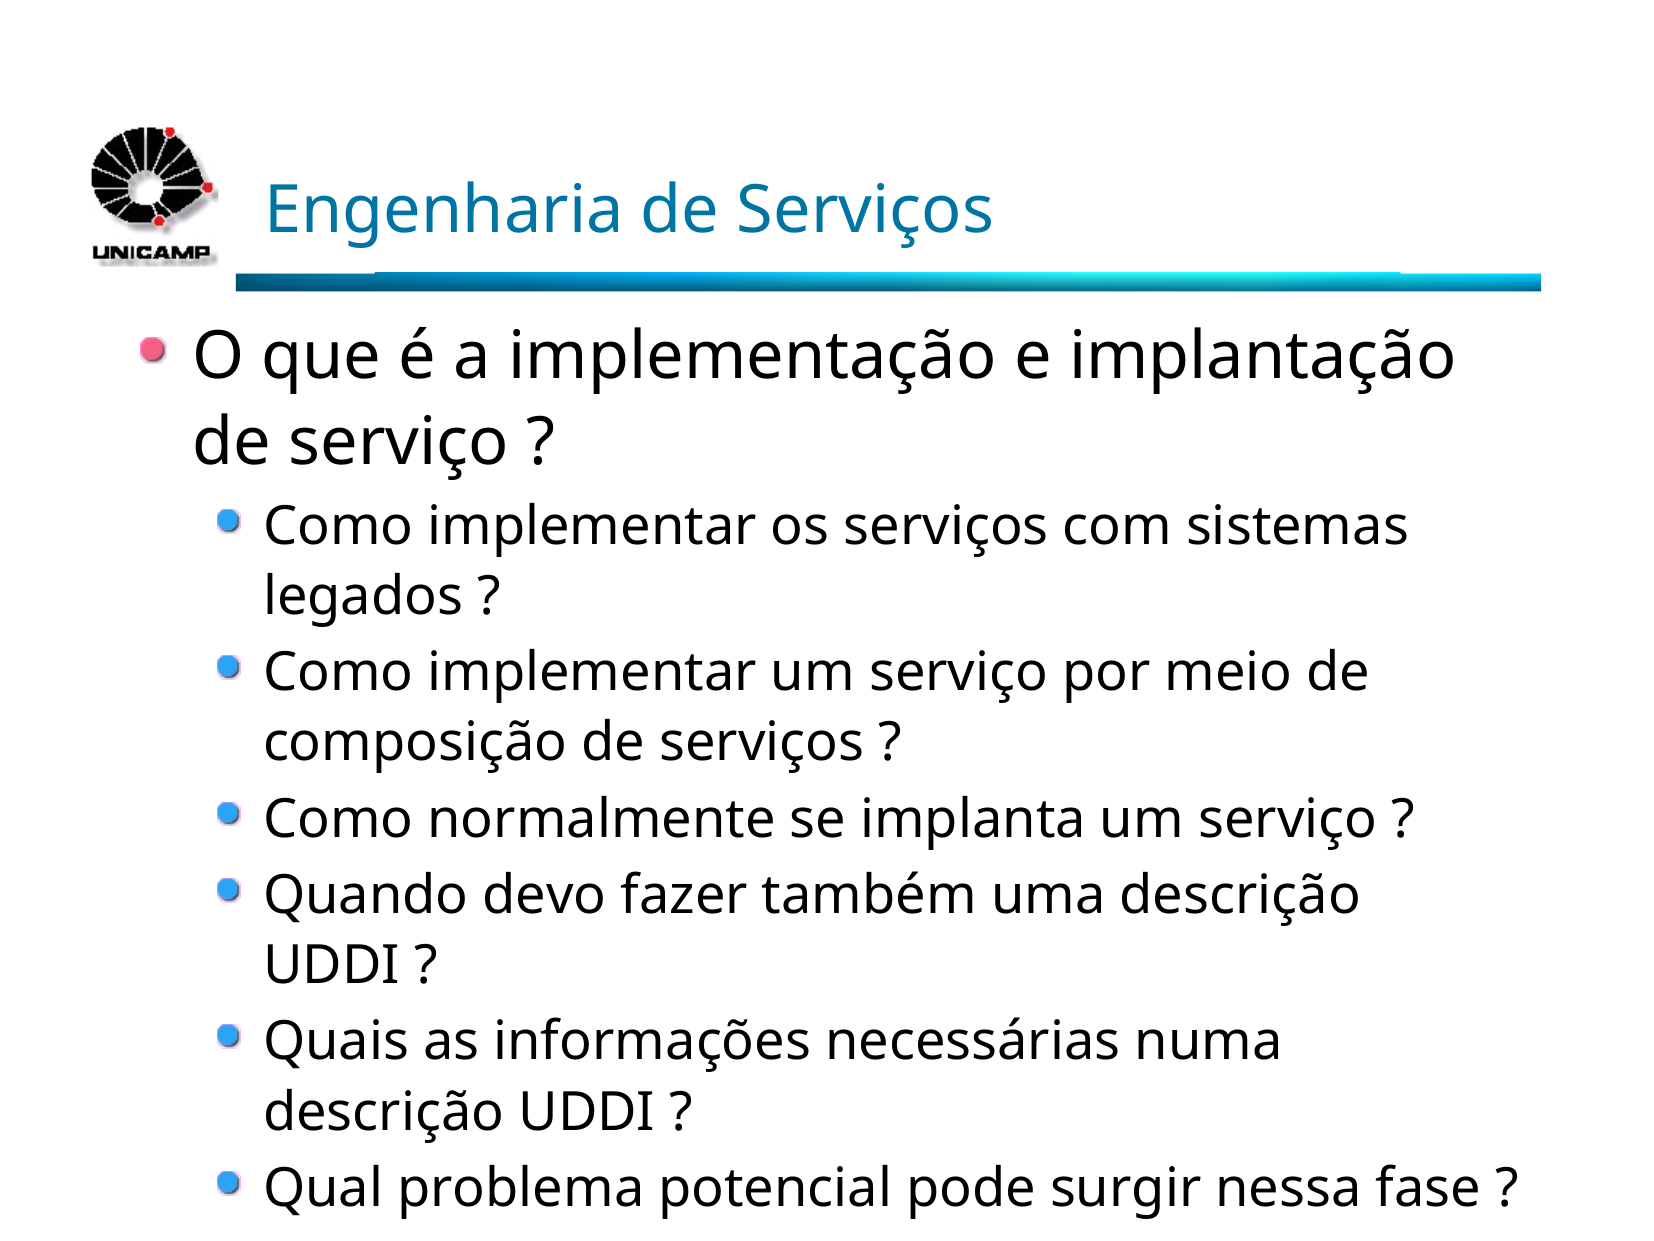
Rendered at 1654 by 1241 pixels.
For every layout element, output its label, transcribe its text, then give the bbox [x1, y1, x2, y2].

picture [125, 272, 1654, 295]
title Engenharia de Serviços [264, 57, 1534, 250]
list O que é a implementação e implantação de serviço ? Como implementar os serviços com sistemas legados ? Como implementar um serviço por meio de composição de serviços ? Como normalmente se implanta um serviço ? Quando devo fazer também uma descrição UDDI ? Quais as informações necessárias numa descrição UDDI ? Qual problema potencial pode surgir nessa fase ? [121, 309, 1534, 1167]
picture [216, 1170, 242, 1197]
